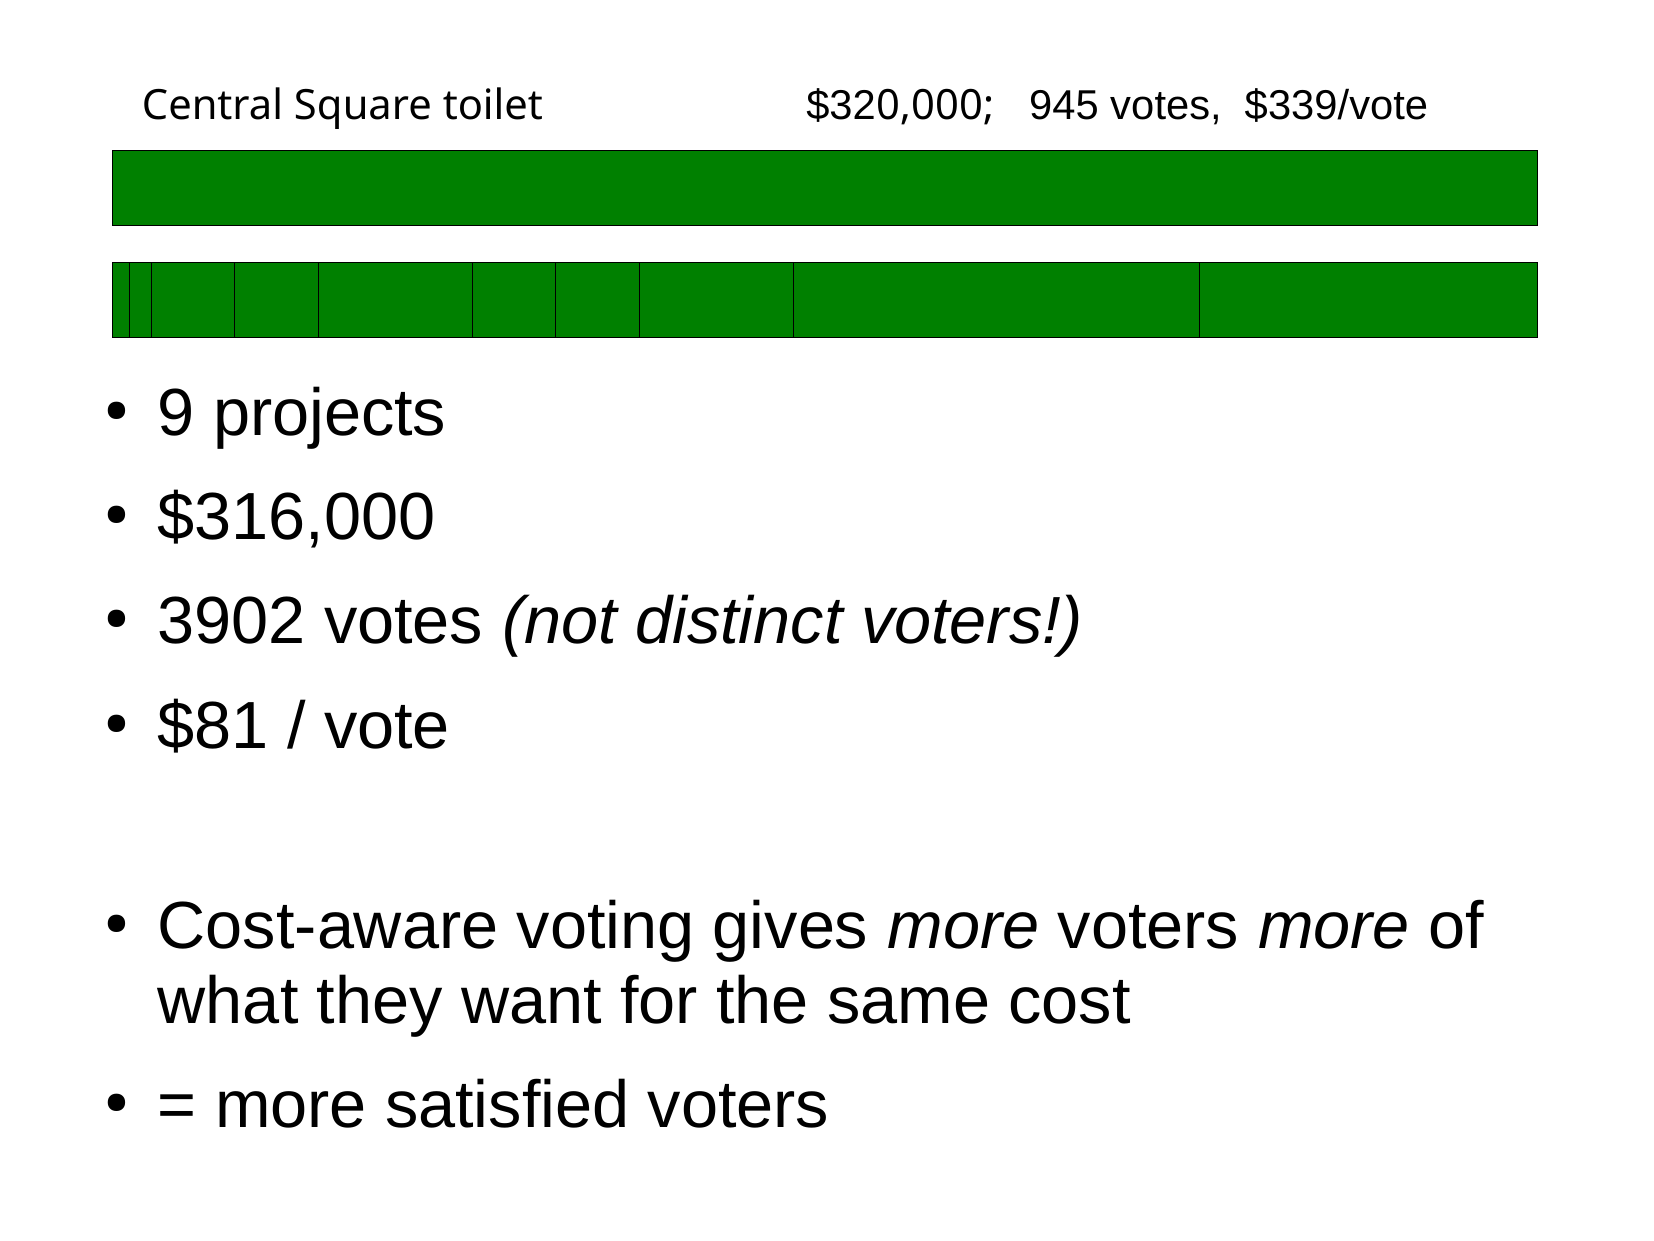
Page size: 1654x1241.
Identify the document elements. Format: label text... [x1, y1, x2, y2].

text_box [112, 262, 1538, 338]
text_box [112, 150, 1538, 226]
list Central Square toilet $320,000; 945 votes, $339/vote [131, 75, 1620, 151]
list 9 projects $316,000 3902 votes (not distinct voters!) $81 / vote [86, 375, 1576, 762]
list Cost-aware voting gives more voters more of what they want for the same cost = more satisfied voters [86, 888, 1576, 1163]
